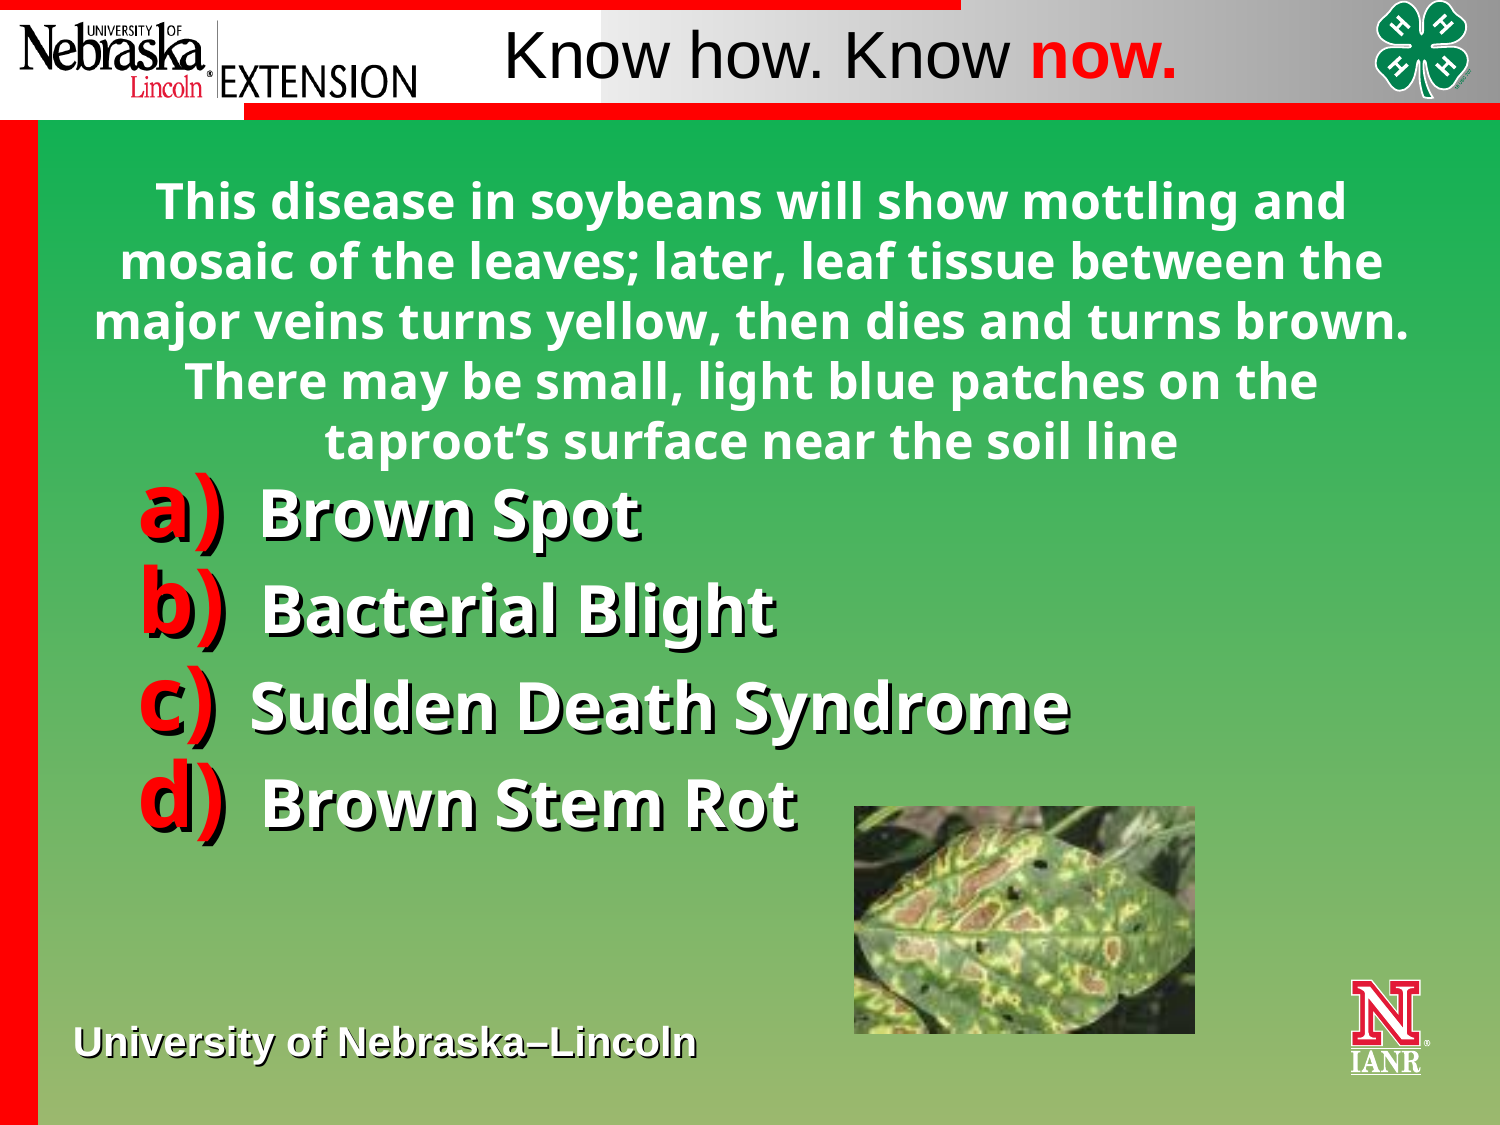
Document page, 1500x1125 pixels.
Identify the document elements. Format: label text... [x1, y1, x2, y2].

list Brown Spot Bacterial Blight Sudden Death Syndrome Brown Stem Rot [122, 462, 1473, 1021]
picture [854, 806, 1195, 1034]
title This disease in soybeans will show mottling and mosaic of the leaves; later, leaf tissue between the major veins turns yellow, then dies and turns brown. There may be small, light blue patches on the taproot’s surface near the soil line [77, 161, 1428, 376]
